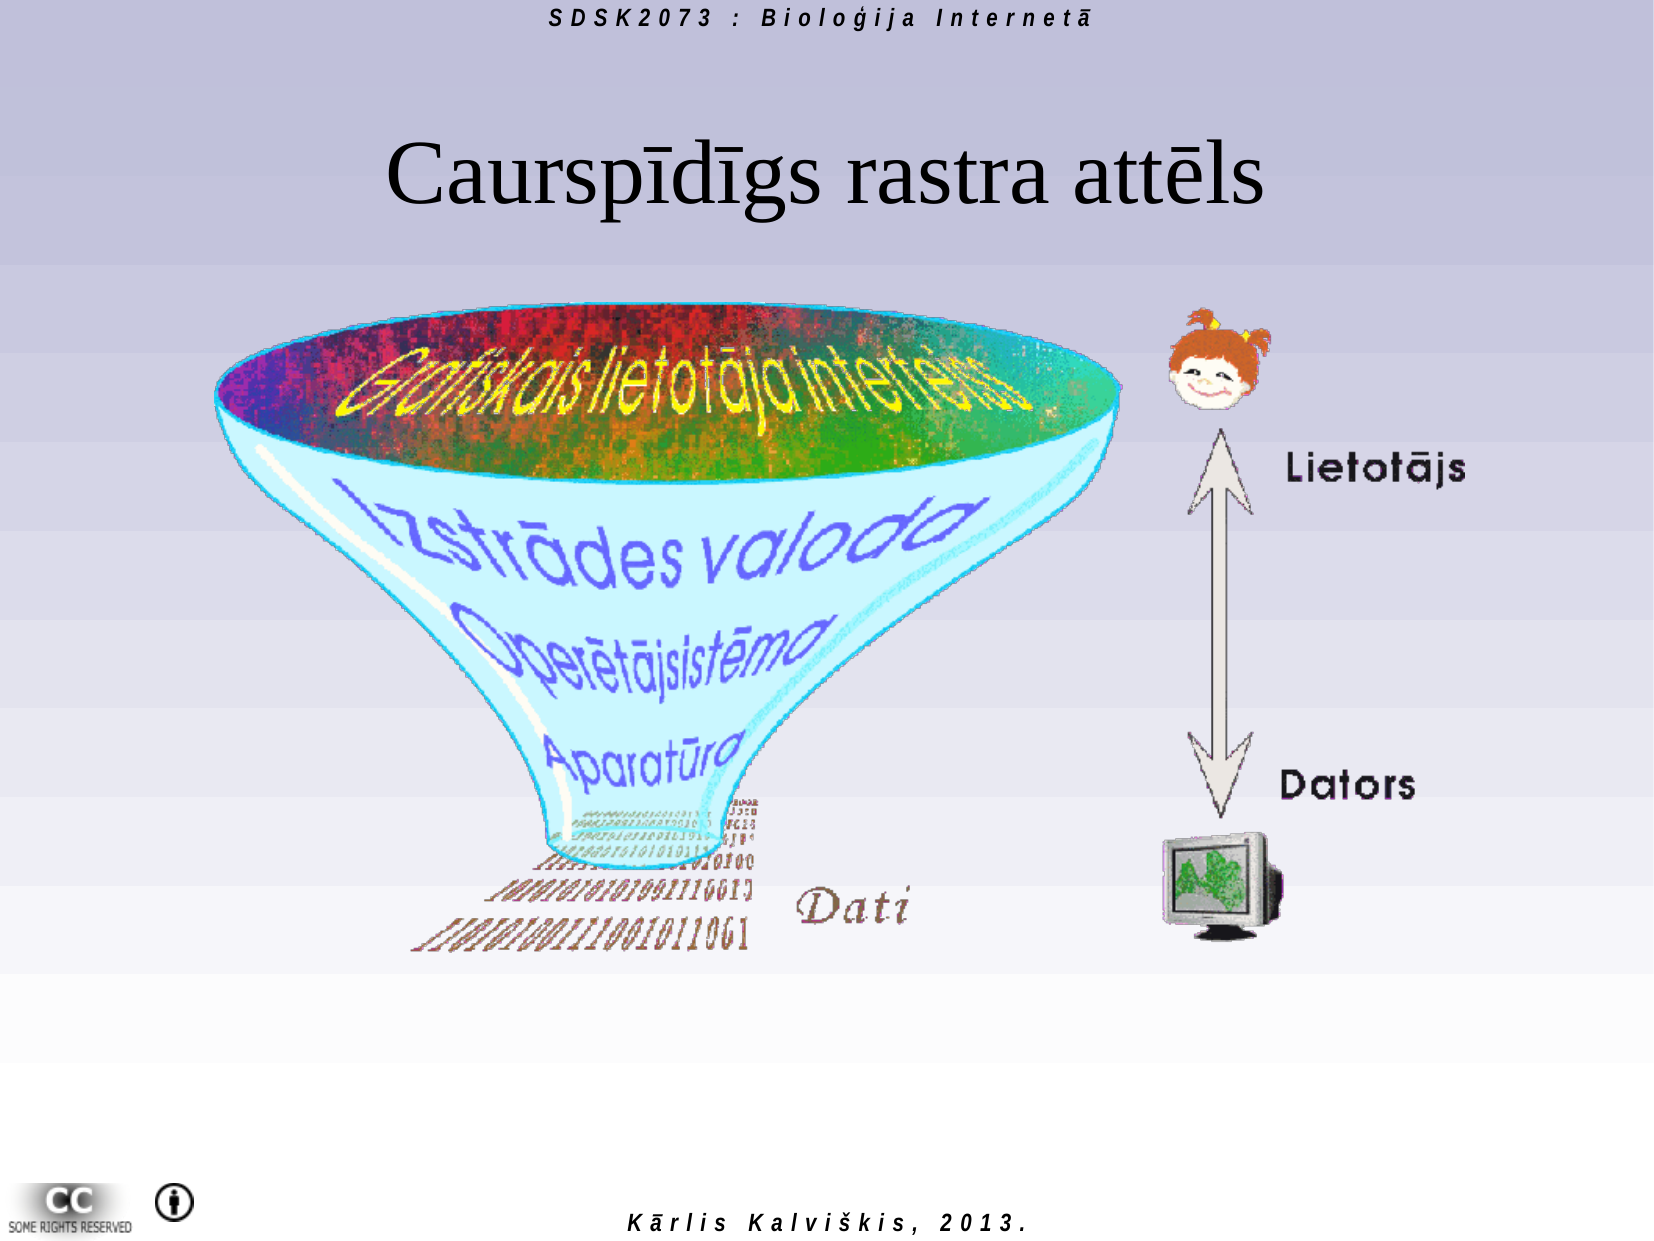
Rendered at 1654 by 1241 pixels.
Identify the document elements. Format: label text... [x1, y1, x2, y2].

picture [0, 0, 1654, 1241]
title Caurspīdīgs rastra attēls [29, 49, 1625, 296]
